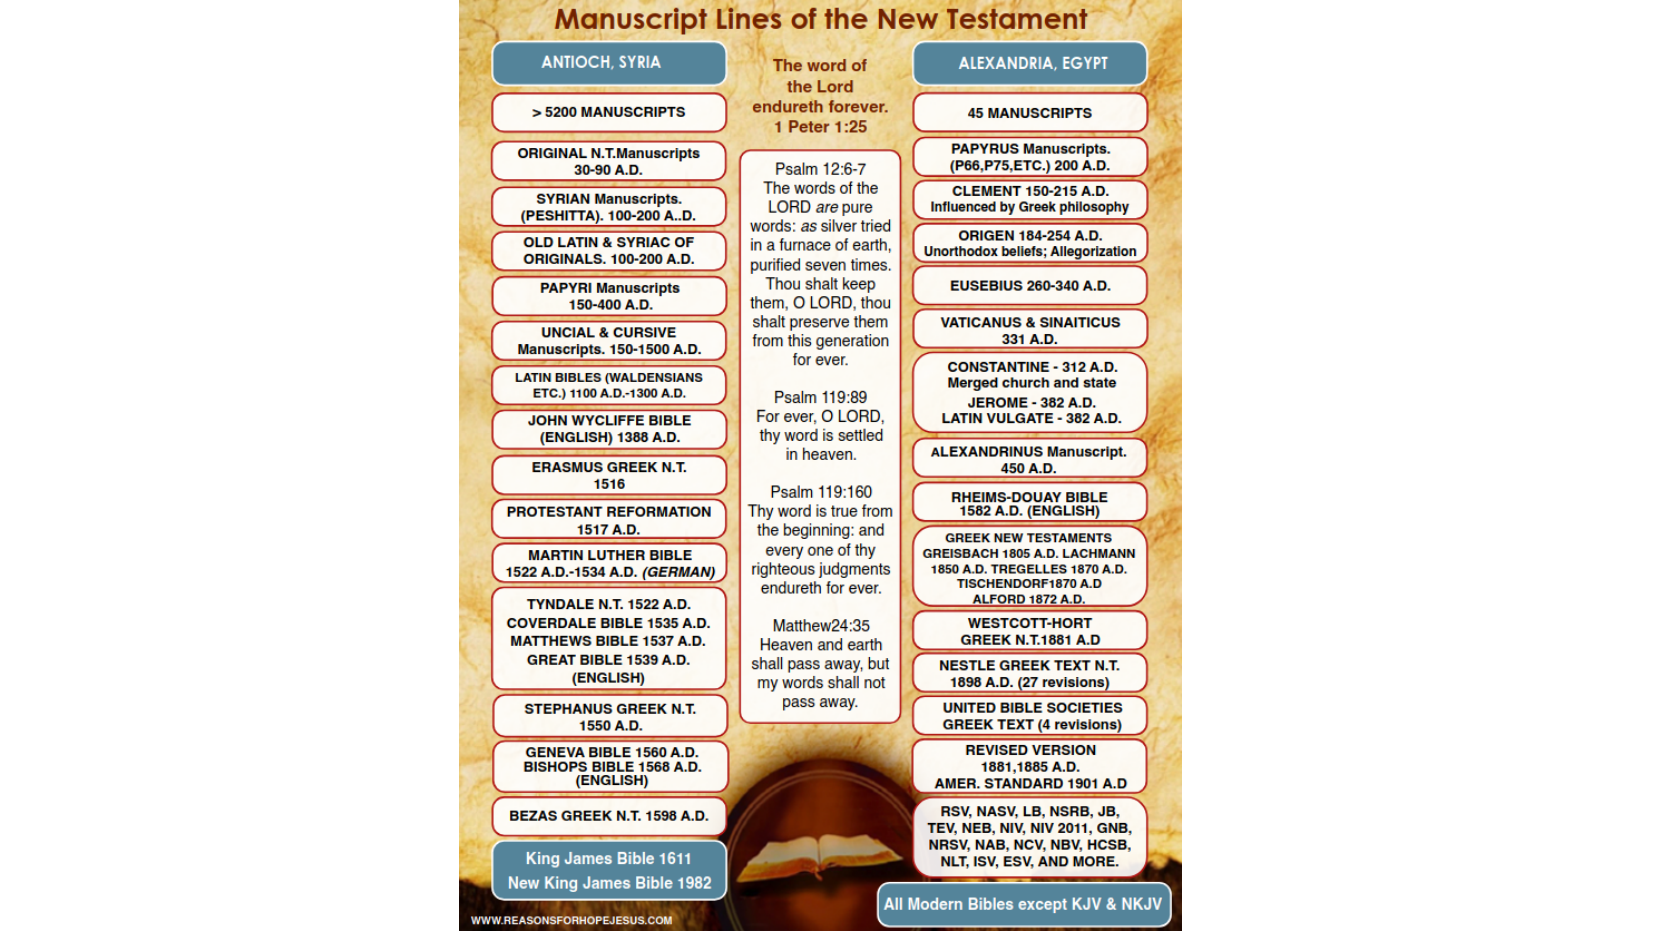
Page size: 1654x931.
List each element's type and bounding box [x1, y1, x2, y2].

picture [459, 0, 1182, 931]
